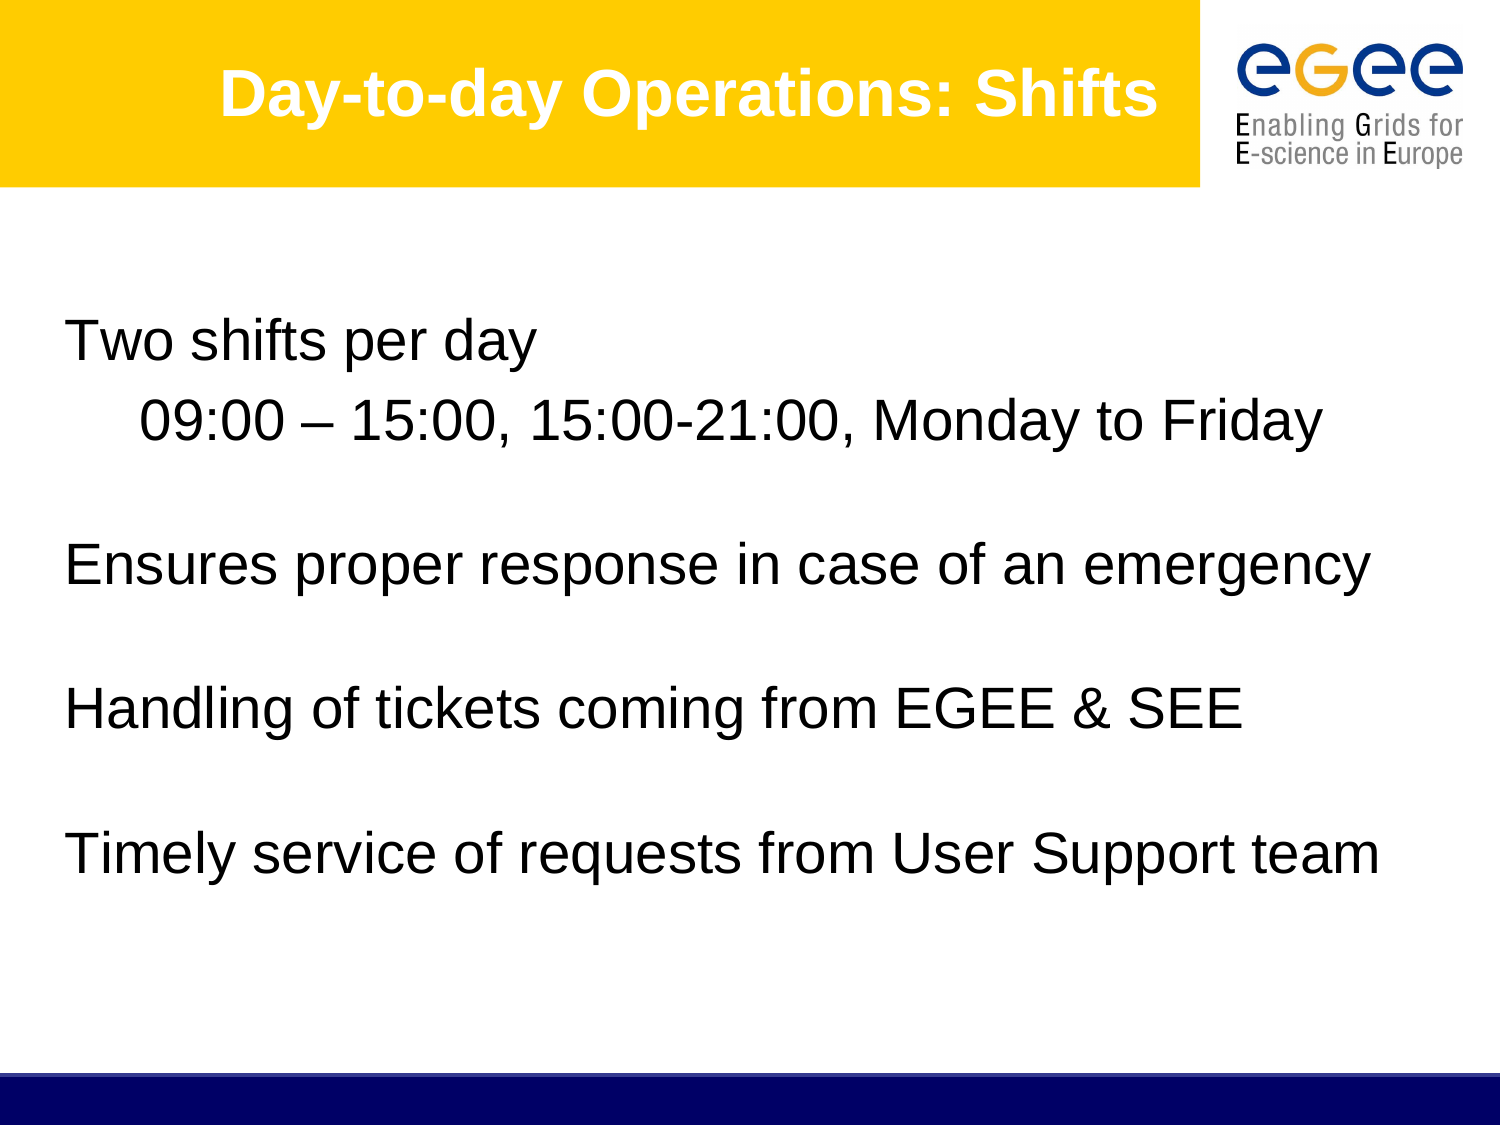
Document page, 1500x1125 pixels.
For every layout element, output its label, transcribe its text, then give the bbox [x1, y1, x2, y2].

title Day-to-day Operations: Shifts [12, 37, 1175, 150]
picture [1237, 24, 1463, 169]
list Two shifts per day 09:00 – 15:00, 15:00-21:00, Monday to Friday Ensures proper response in case of an emergency Handling of tickets coming from EGEE & SEE Timely service of requests from User Support team [50, 299, 1463, 1013]
